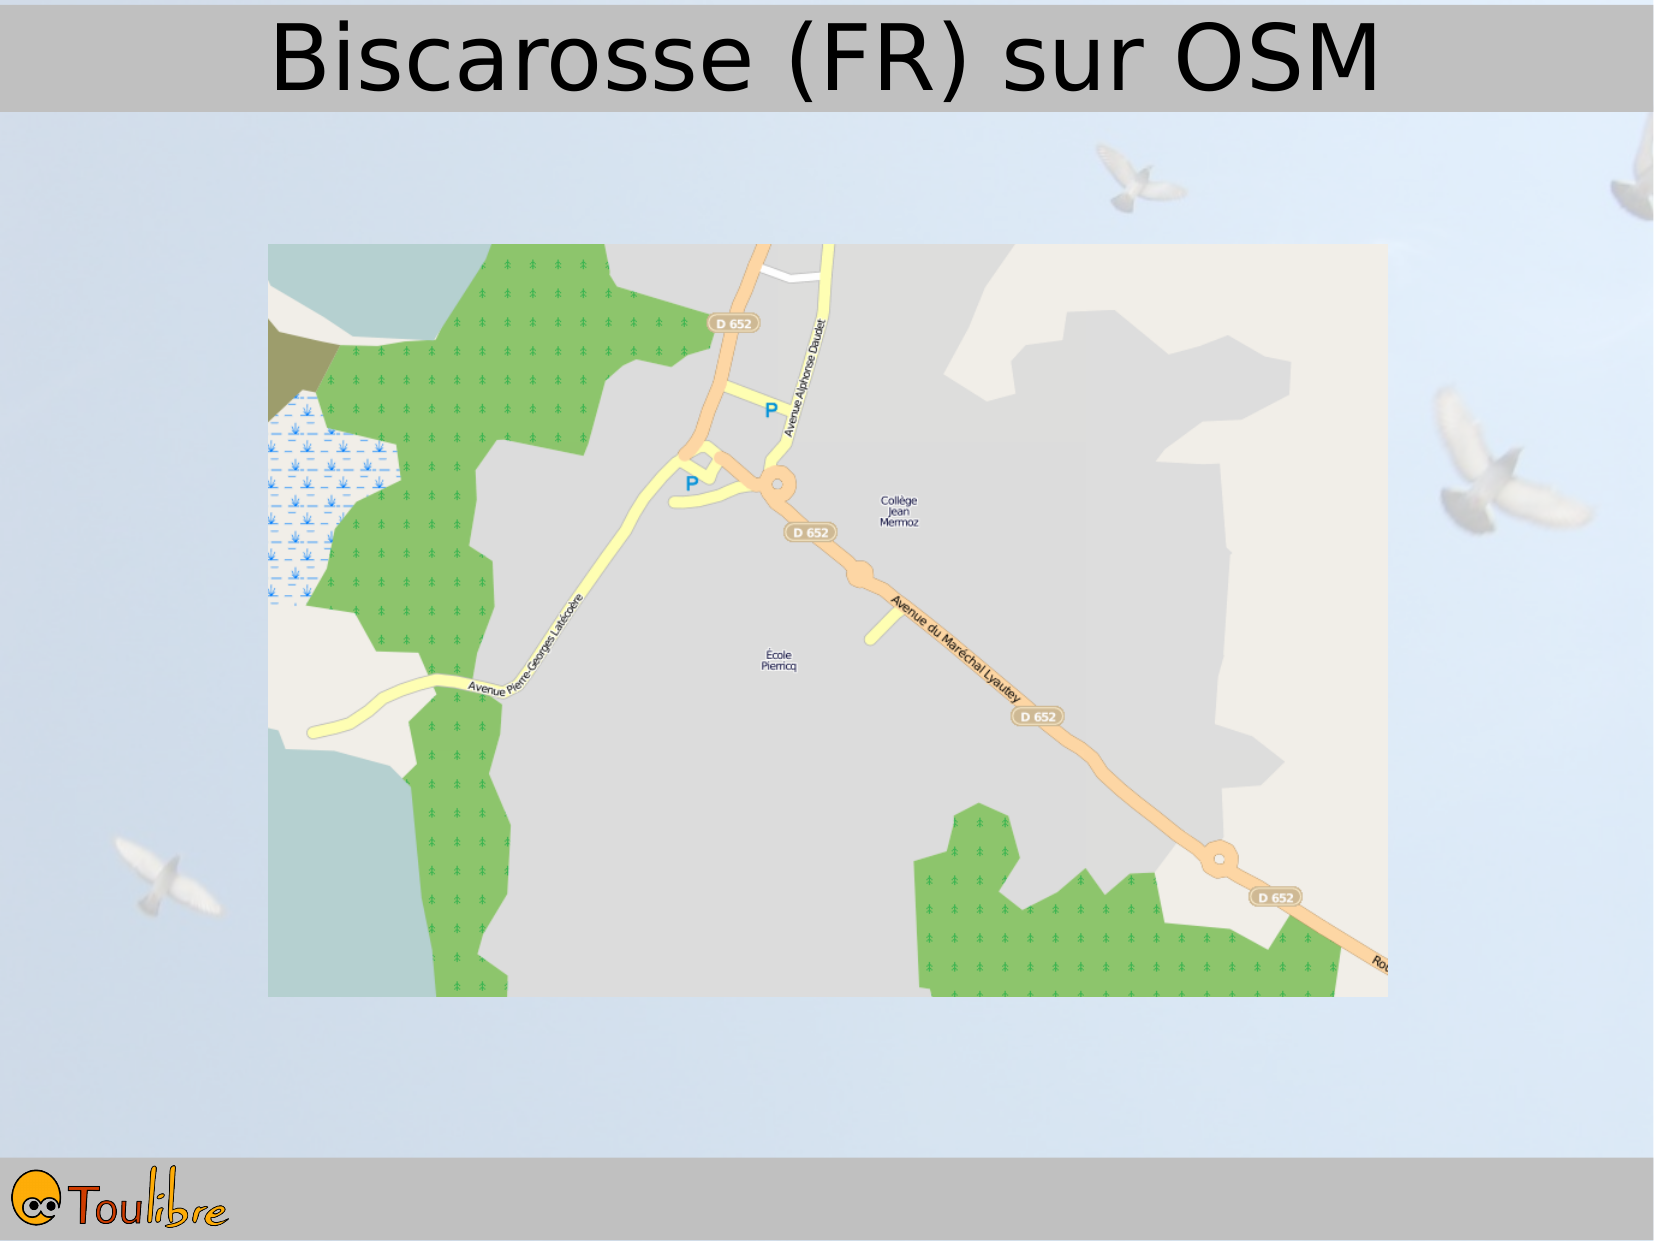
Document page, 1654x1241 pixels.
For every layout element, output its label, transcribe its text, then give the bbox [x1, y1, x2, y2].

picture [268, 244, 1388, 997]
title Biscarosse (FR) sur OSM [0, 4, 1654, 112]
picture [11, 1165, 229, 1228]
